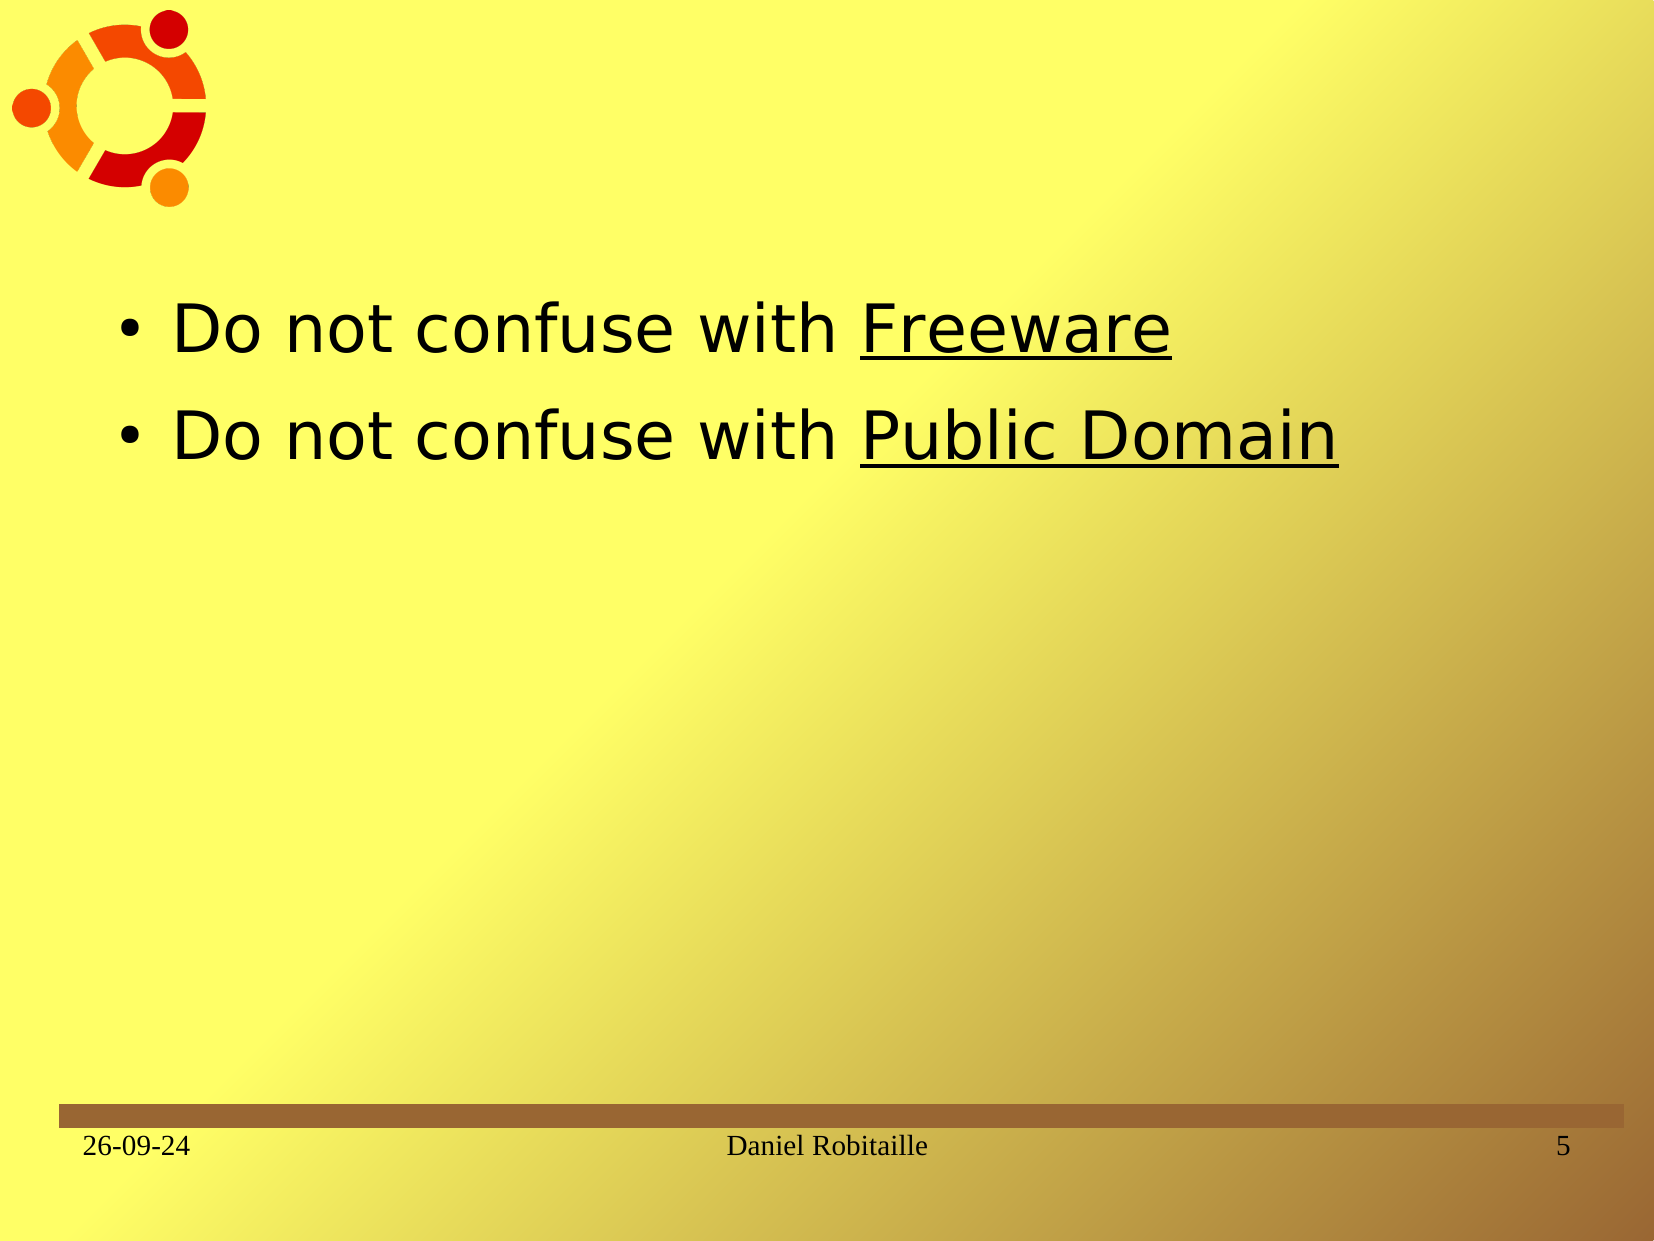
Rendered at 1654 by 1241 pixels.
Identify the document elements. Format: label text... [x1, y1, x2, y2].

picture [12, 10, 207, 207]
list Do not confuse with Freeware Do not confuse with Public Domain [82, 290, 1571, 1109]
